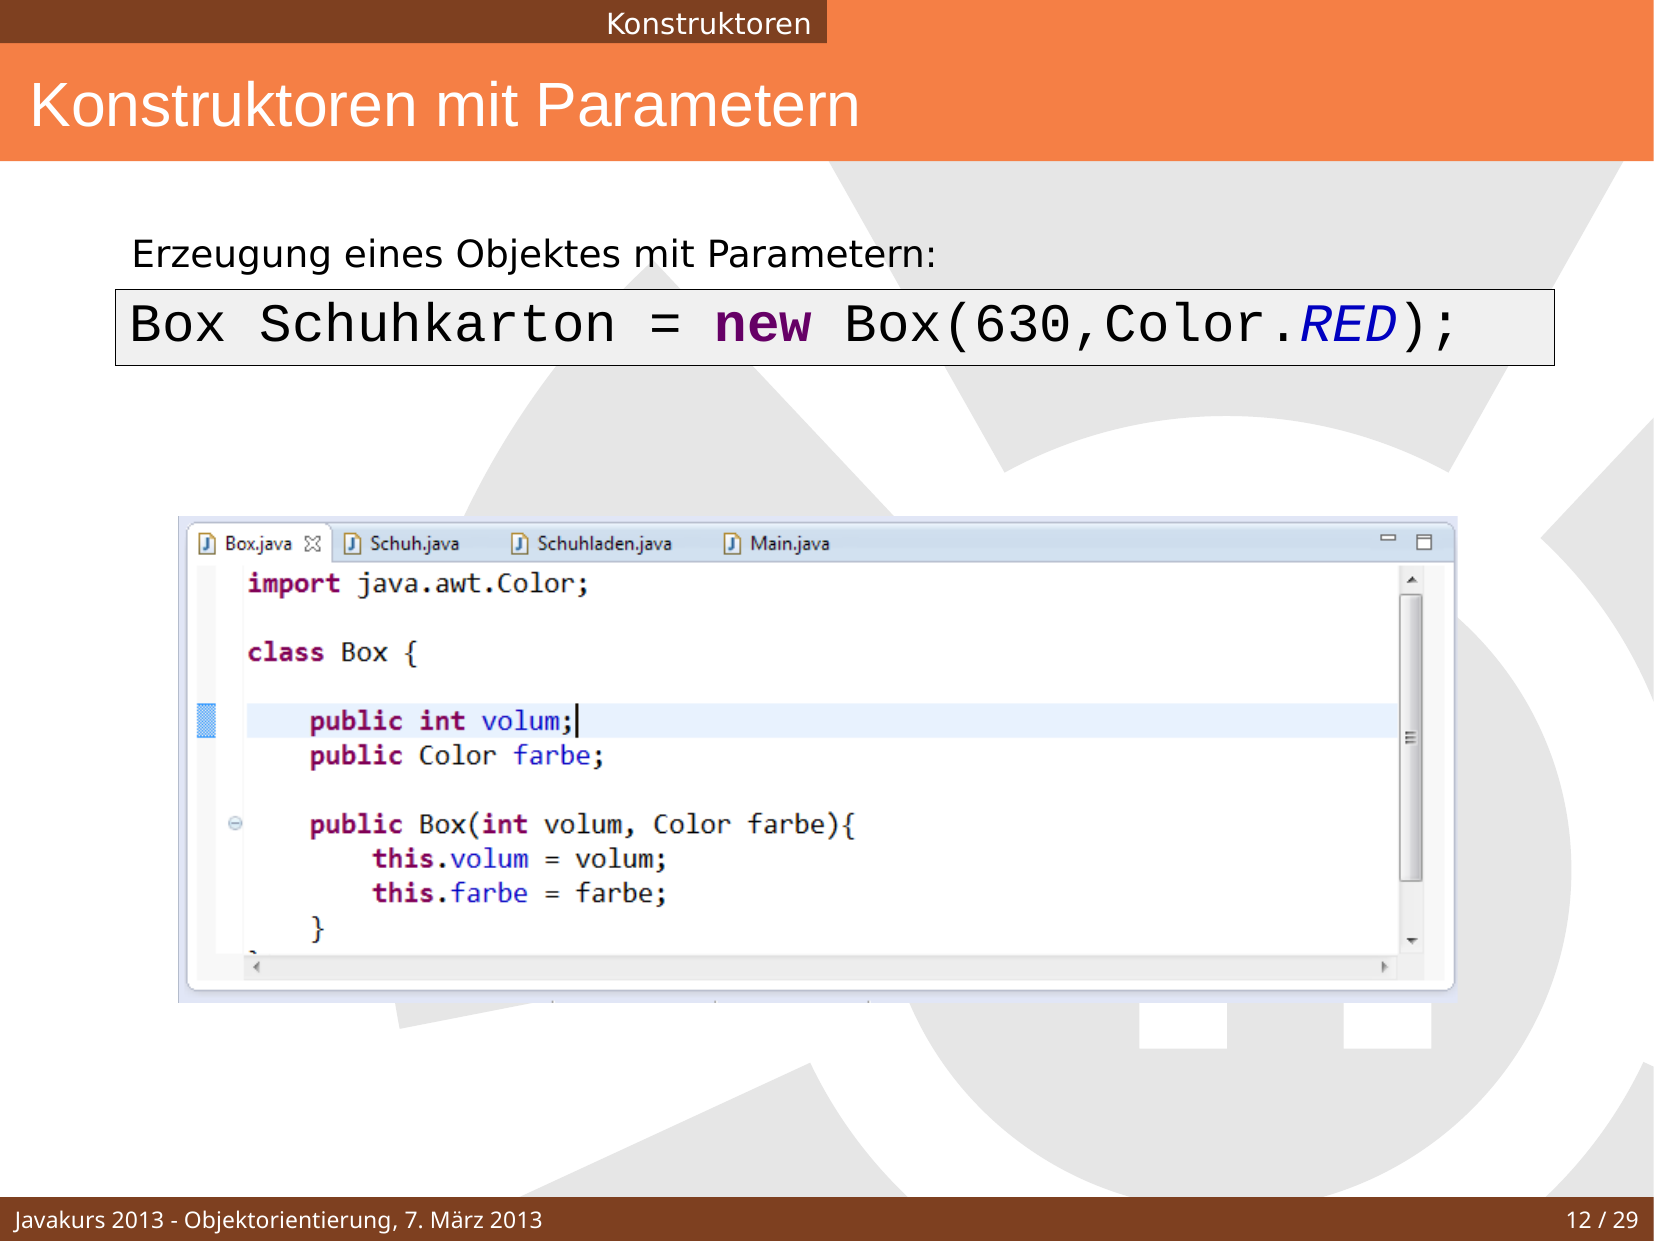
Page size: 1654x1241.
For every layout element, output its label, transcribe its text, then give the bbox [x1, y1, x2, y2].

title Konstruktoren mit Parametern [29, 67, 1595, 143]
picture [178, 516, 1458, 1003]
text_box Konstruktoren [29, 0, 827, 50]
text_box Box Schuhkarton = new Box(630,Color.RED); [115, 289, 1555, 366]
text_box Erzeugung eines Objektes mit Parametern: [116, 225, 954, 285]
